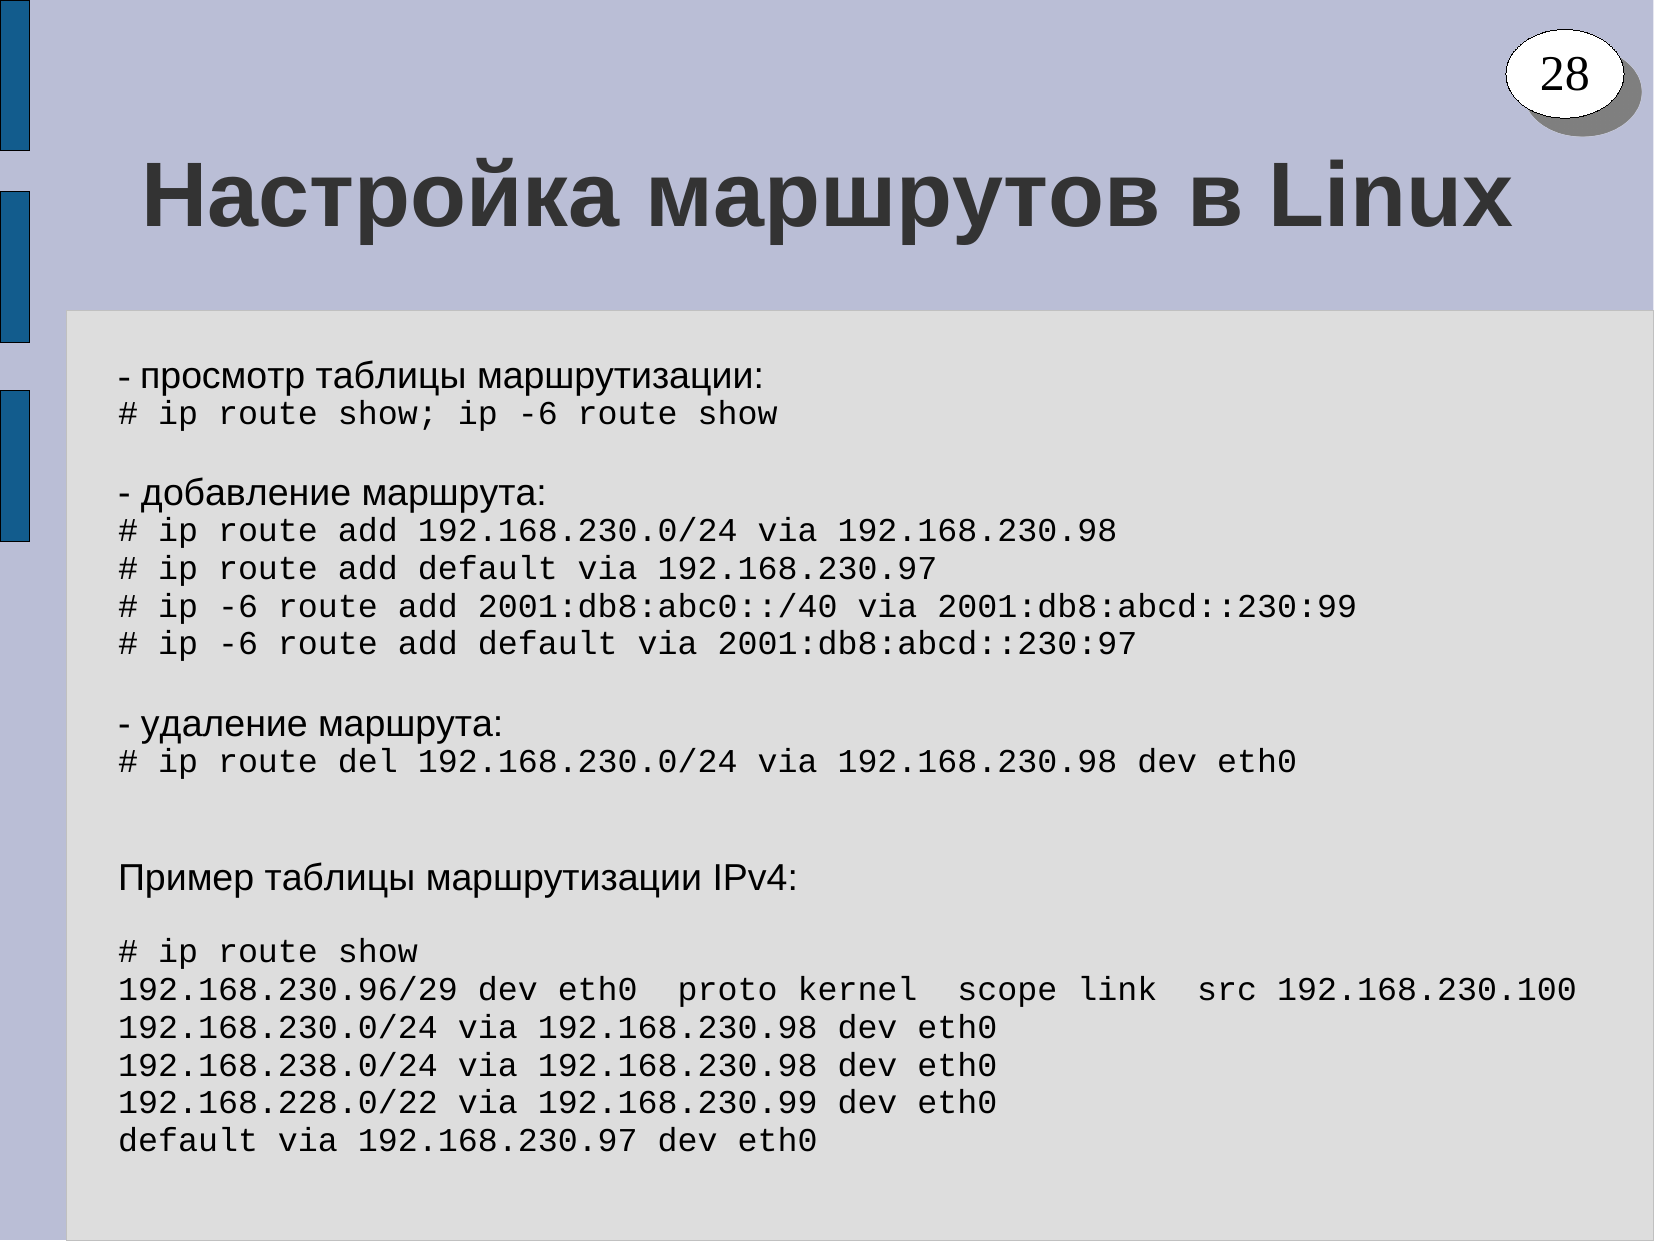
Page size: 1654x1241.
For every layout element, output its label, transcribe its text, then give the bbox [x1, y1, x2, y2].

text_box 28 [1505, 29, 1625, 119]
title Настройка маршрутов в Linux [121, 91, 1534, 299]
text_box - просмотр таблицы маршрутизации: # ip route show; ip -6 route show - добавление маршрута: # ip route add 192.168.230.0/24 via 192.168.230.98 # ip route add default via 192.168.230.97 # ip -6 route add 2001:db8:abc0::/40 via 2001:db8:abcd::230:99 # ip -6 route add default via 2001:db8:abcd::230:97 - удаление маршрута: # ip route del 192.168.230.0/24 via 192.168.230.98 dev eth0 Пример таблицы маршрутизации IPv4: # ip route show 192.168.230.96/29 dev eth0 proto kernel scope link src 192.168.230.100 192.168.230.0/24 via 192.168.230.98 dev eth0 192.168.238.0/24 via 192.168.230.98 dev eth0 192.168.228.0/22 via 192.168.230.99 dev eth0 default via 192.168.230.97 dev eth0 [118, 354, 1595, 1218]
